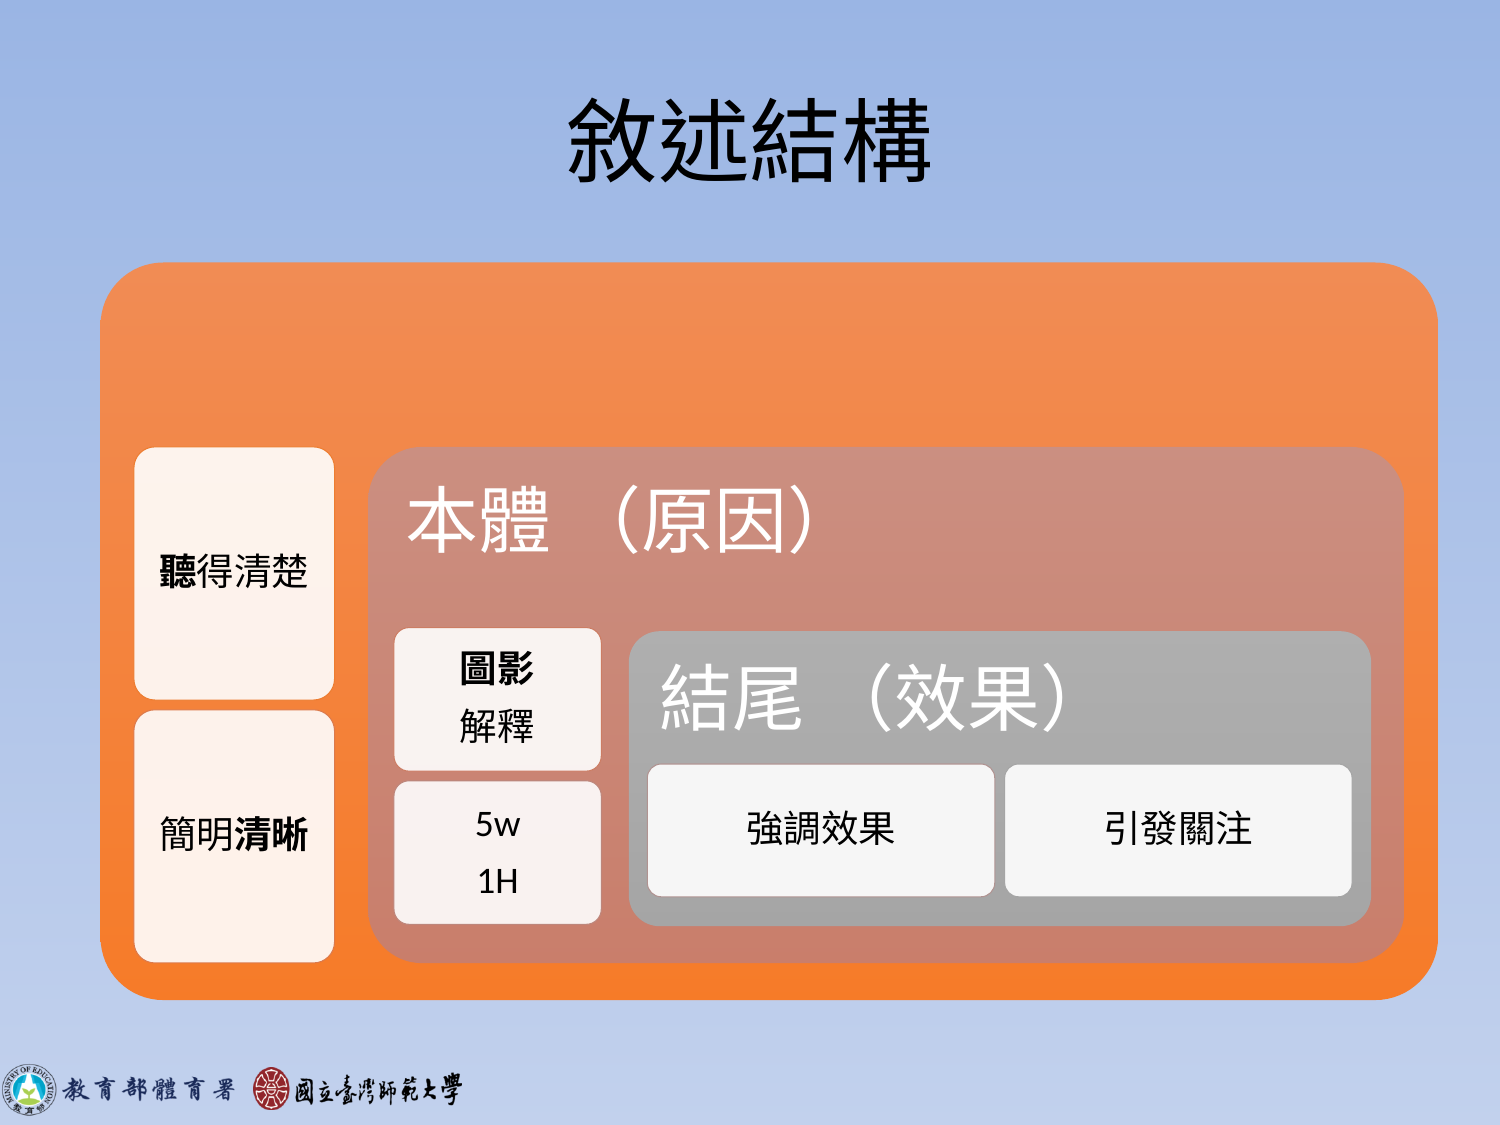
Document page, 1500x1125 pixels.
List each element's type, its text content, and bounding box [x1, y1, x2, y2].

text_box 結尾 （效果） [628, 631, 1372, 927]
text_box 聽得清楚 [133, 446, 335, 701]
text_box 5w 1H [393, 780, 602, 925]
text_box 本體 （原因） [368, 446, 1405, 964]
text_box 簡明清晰 [133, 709, 335, 963]
text_box 強調效果 [647, 763, 995, 897]
text_box 圖影 解釋 [393, 627, 602, 772]
text_box 引發關注 [1004, 763, 1353, 897]
title 敘述結構 [75, 45, 1426, 233]
text_box [100, 262, 1439, 1001]
